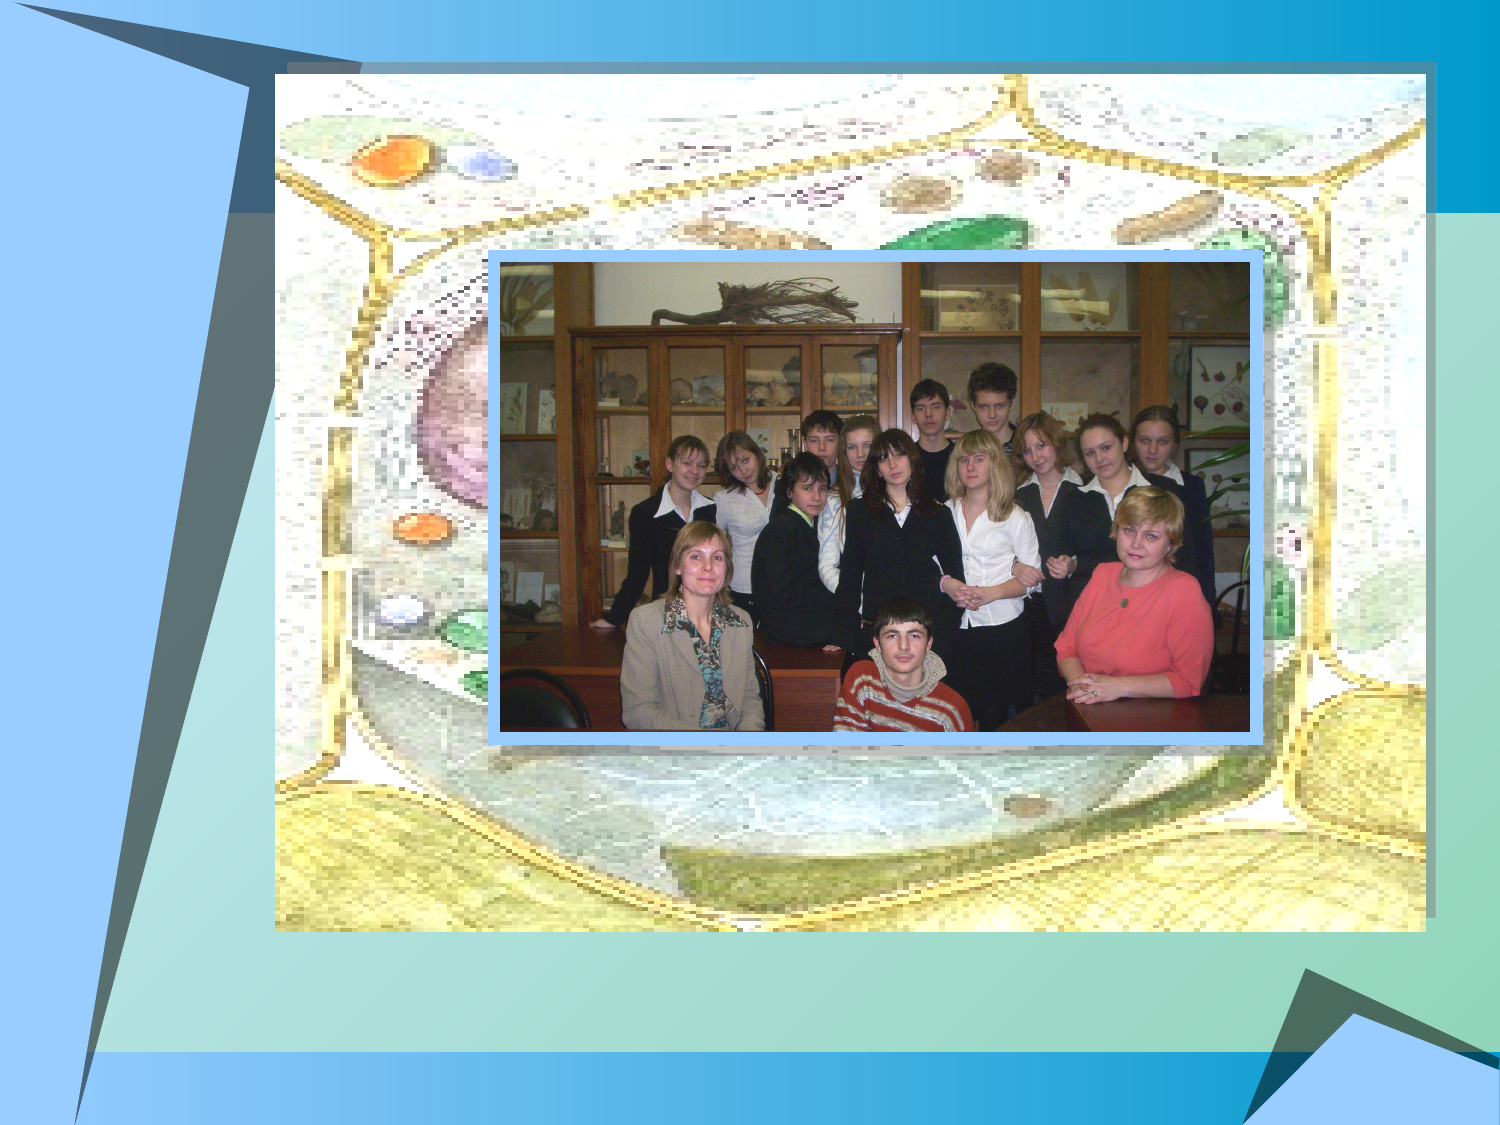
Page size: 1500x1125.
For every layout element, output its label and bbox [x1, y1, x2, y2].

picture [275, 75, 1426, 932]
